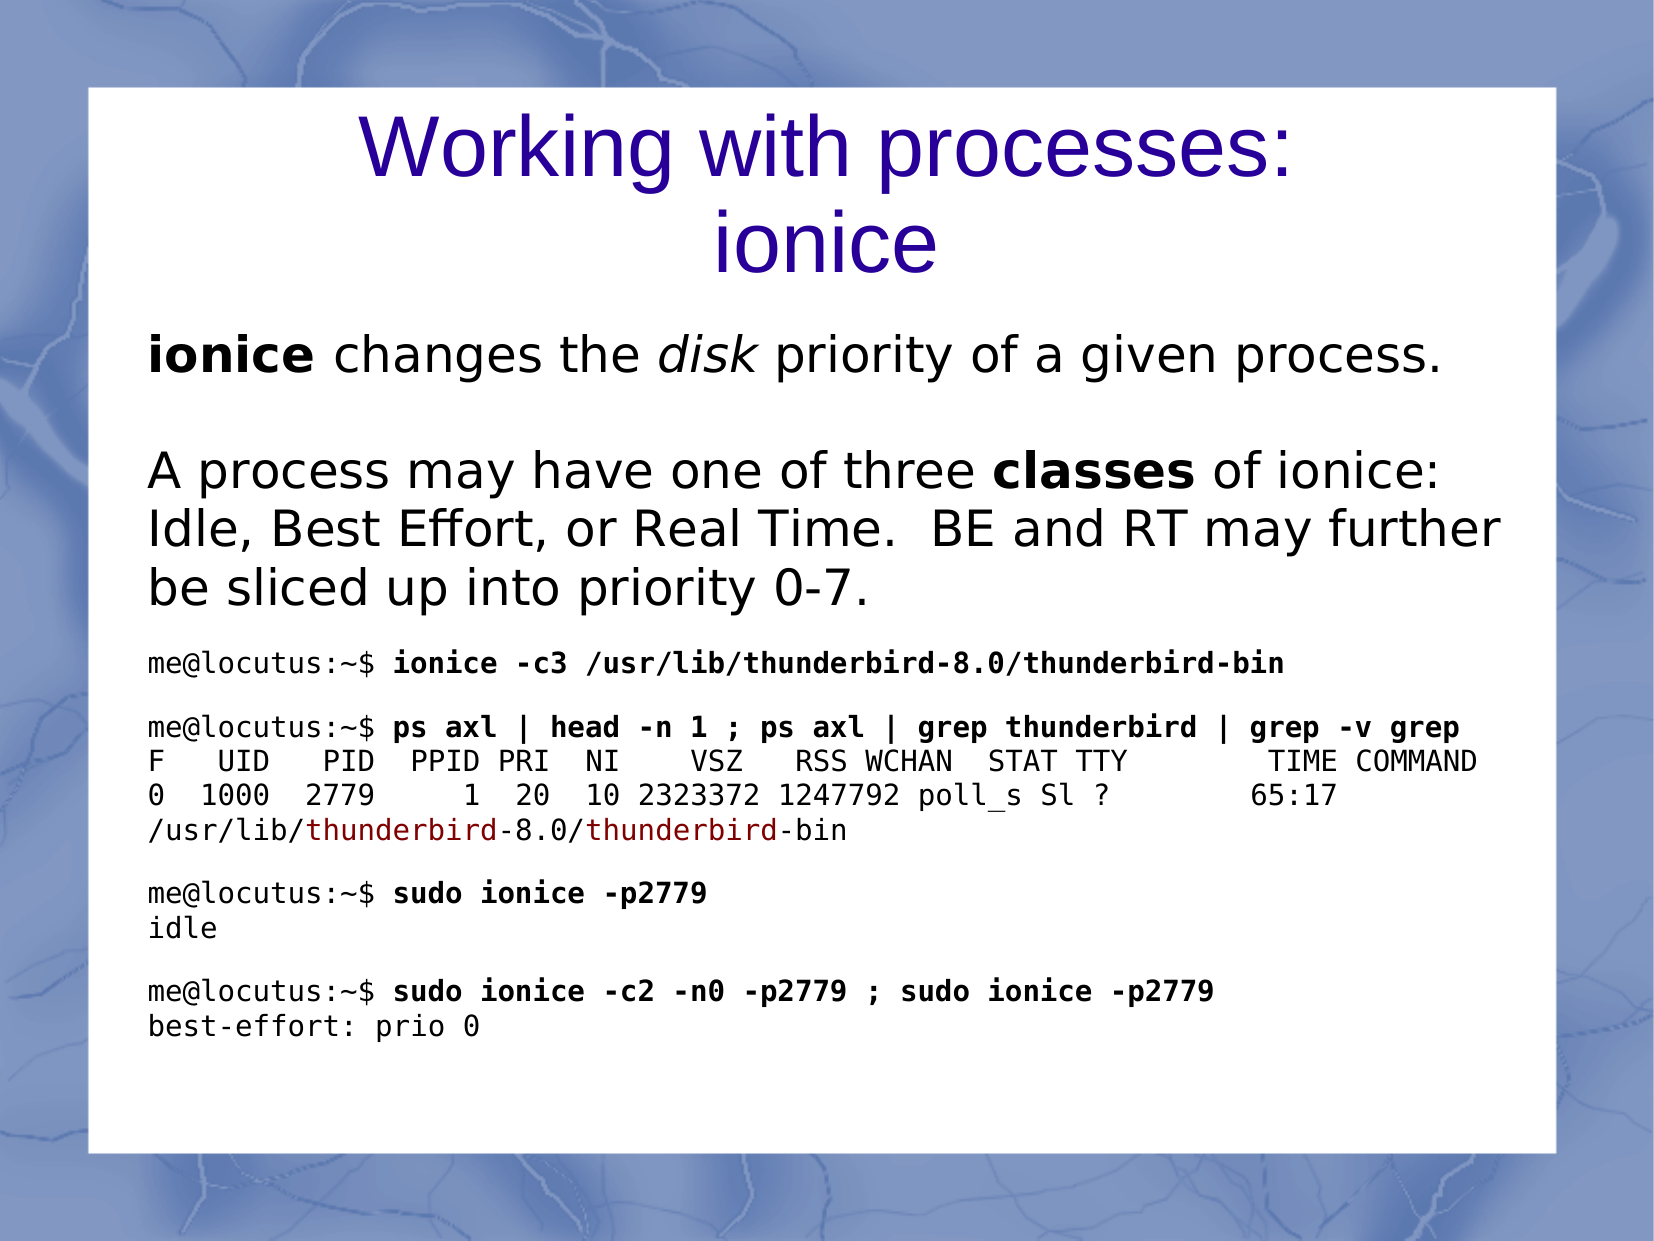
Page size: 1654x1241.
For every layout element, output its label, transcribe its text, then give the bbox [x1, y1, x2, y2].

list ionice changes the disk priority of a given process. A process may have one of three classes of ionice: Idle, Best Effort, or Real Time. BE and RT may further be sliced up into priority 0-7. me@locutus:~$ ionice -c3 /usr/lib/thunderbird-8.0/thunderbird-bin me@locutus:~$ ps axl | head -n 1 ; ps axl | grep thunderbird | grep -v grep F UID PID PPID PRI NI VSZ RSS WCHAN STAT TTY TIME COMMAND 0 1000 2779 1 20 10 2323372 1247792 poll_s Sl ? 65:17 /usr/lib/thunderbird-8.0/thunderbird-bin me@locutus:~$ sudo ionice -p2779 idle me@locutus:~$ sudo ionice -c2 -n0 -p2779 ; sudo ionice -p2779 best-effort: prio 0 [147, 325, 1506, 1145]
picture [0, 0, 1654, 1241]
title Working with processes: ionice [118, 90, 1536, 298]
